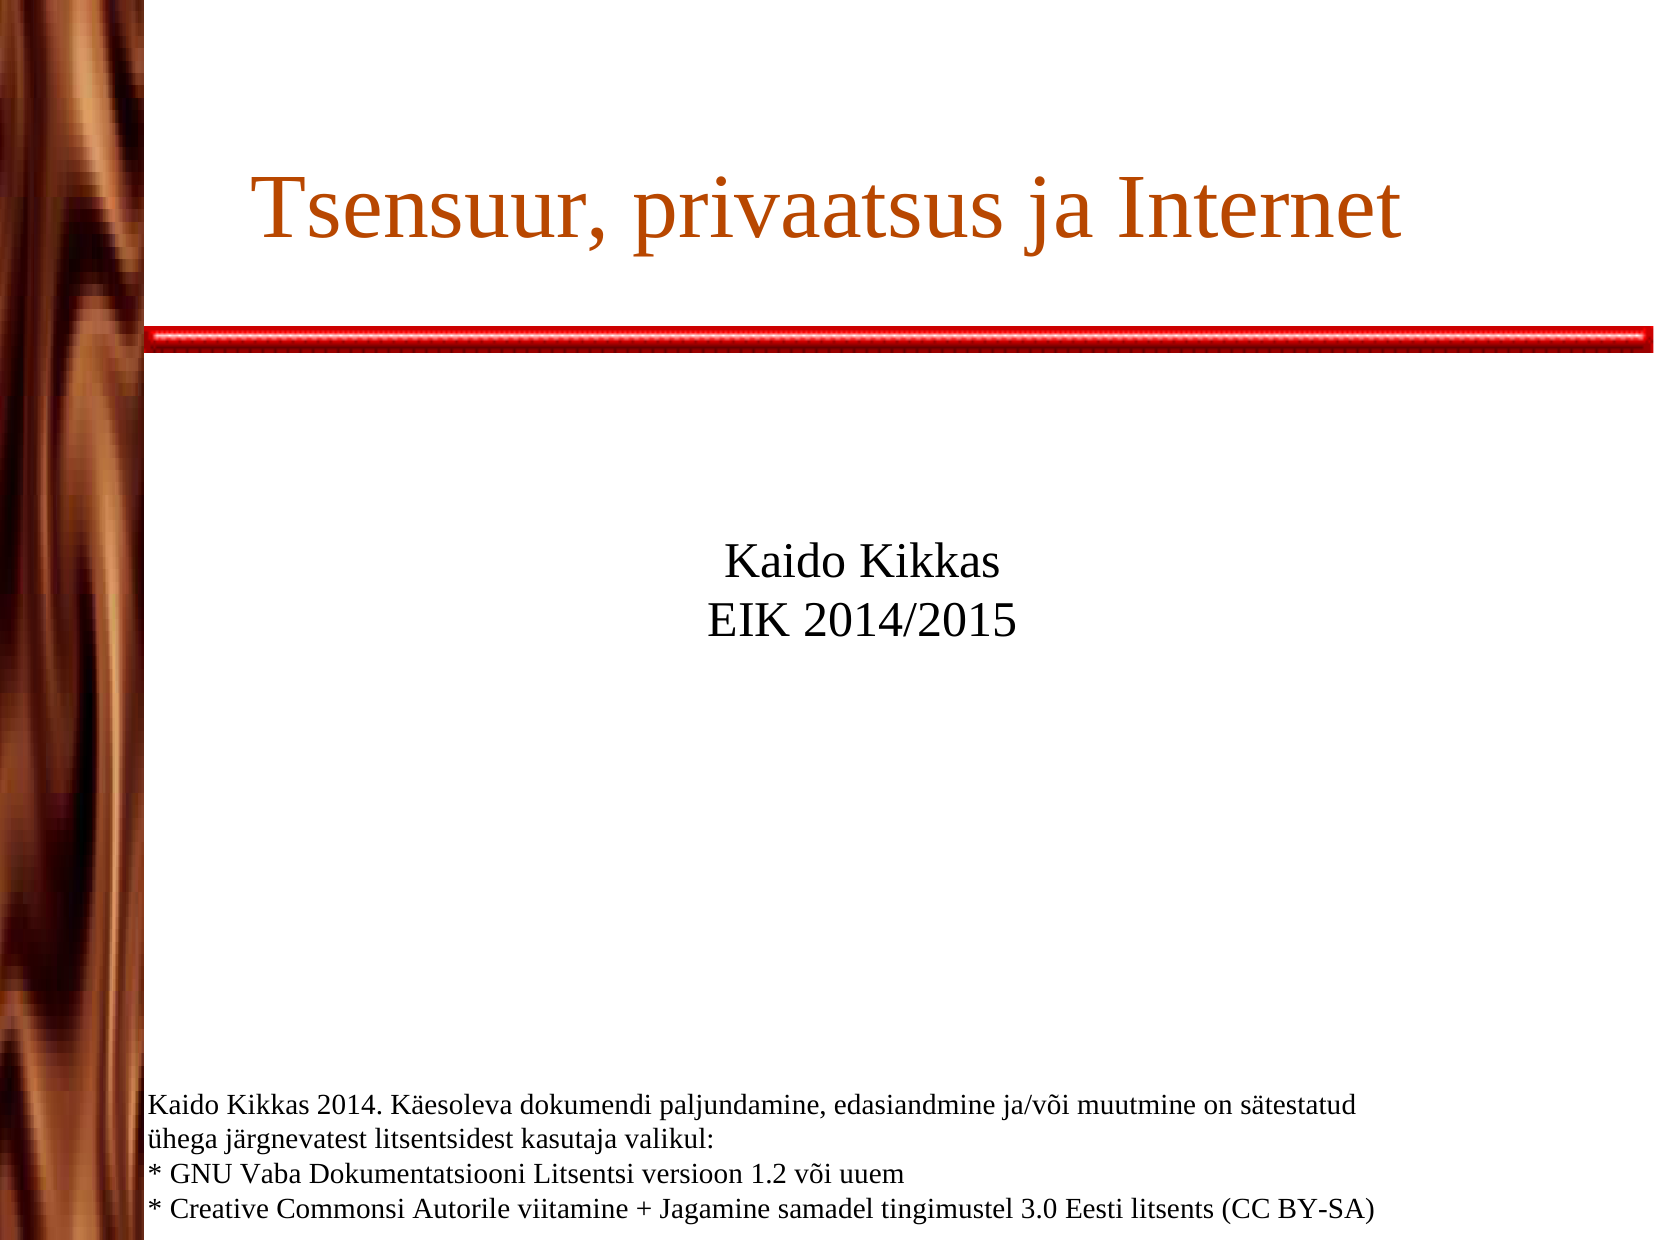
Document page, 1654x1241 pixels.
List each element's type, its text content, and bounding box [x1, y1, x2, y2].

title Tsensuur, privaatsus ja Internet [121, 83, 1534, 330]
picture [0, 0, 1654, 1240]
text_box Kaido Kikkas EIK 2014/2015 [156, 351, 1569, 824]
text_box Kaido Kikkas 2014. Käesoleva dokumendi paljundamine, edasiandmine ja/või muutmine on sätestatud ühega järgnevatest litsentsidest kasutaja valikul: * GNU Vaba Dokumentatsiooni Litsentsi versioon 1.2 või uuem * Creative Commonsi Autorile viitamine + Jagamine samadel tingimustel 3.0 Eesti litsents (CC BY-SA) [147, 1085, 1654, 1225]
